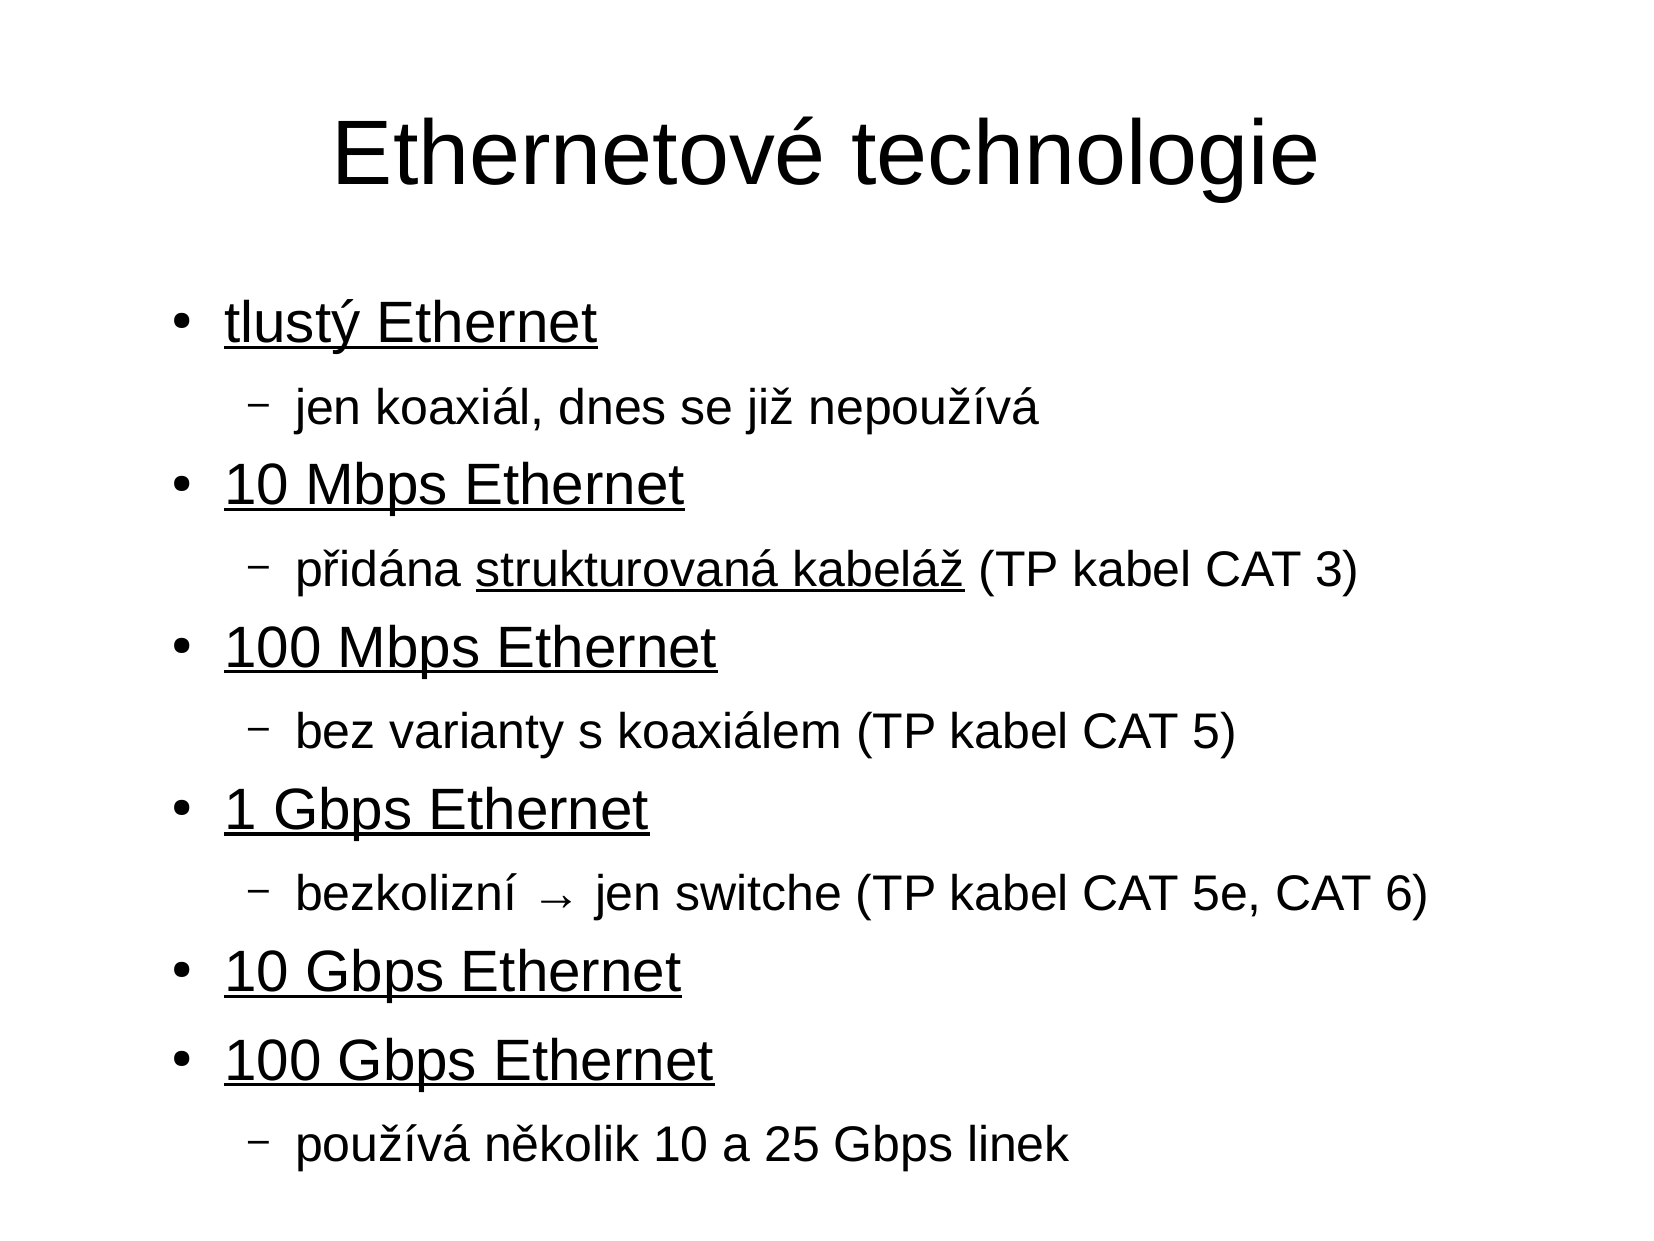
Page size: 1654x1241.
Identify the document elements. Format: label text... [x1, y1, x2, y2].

list tlustý Ethernet jen koaxiál, dnes se již nepoužívá 10 Mbps Ethernet přidána strukturovaná kabeláž (TP kabel CAT 3) 100 Mbps Ethernet bez varianty s koaxiálem (TP kabel CAT 5) 1 Gbps Ethernet bezkolizní → jen switche (TP kabel CAT 5e, CAT 6) 10 Gbps Ethernet 100 Gbps Ethernet používá několik 10 a 25 Gbps linek [82, 290, 1571, 1172]
title Ethernetové technologie [82, 56, 1571, 250]
